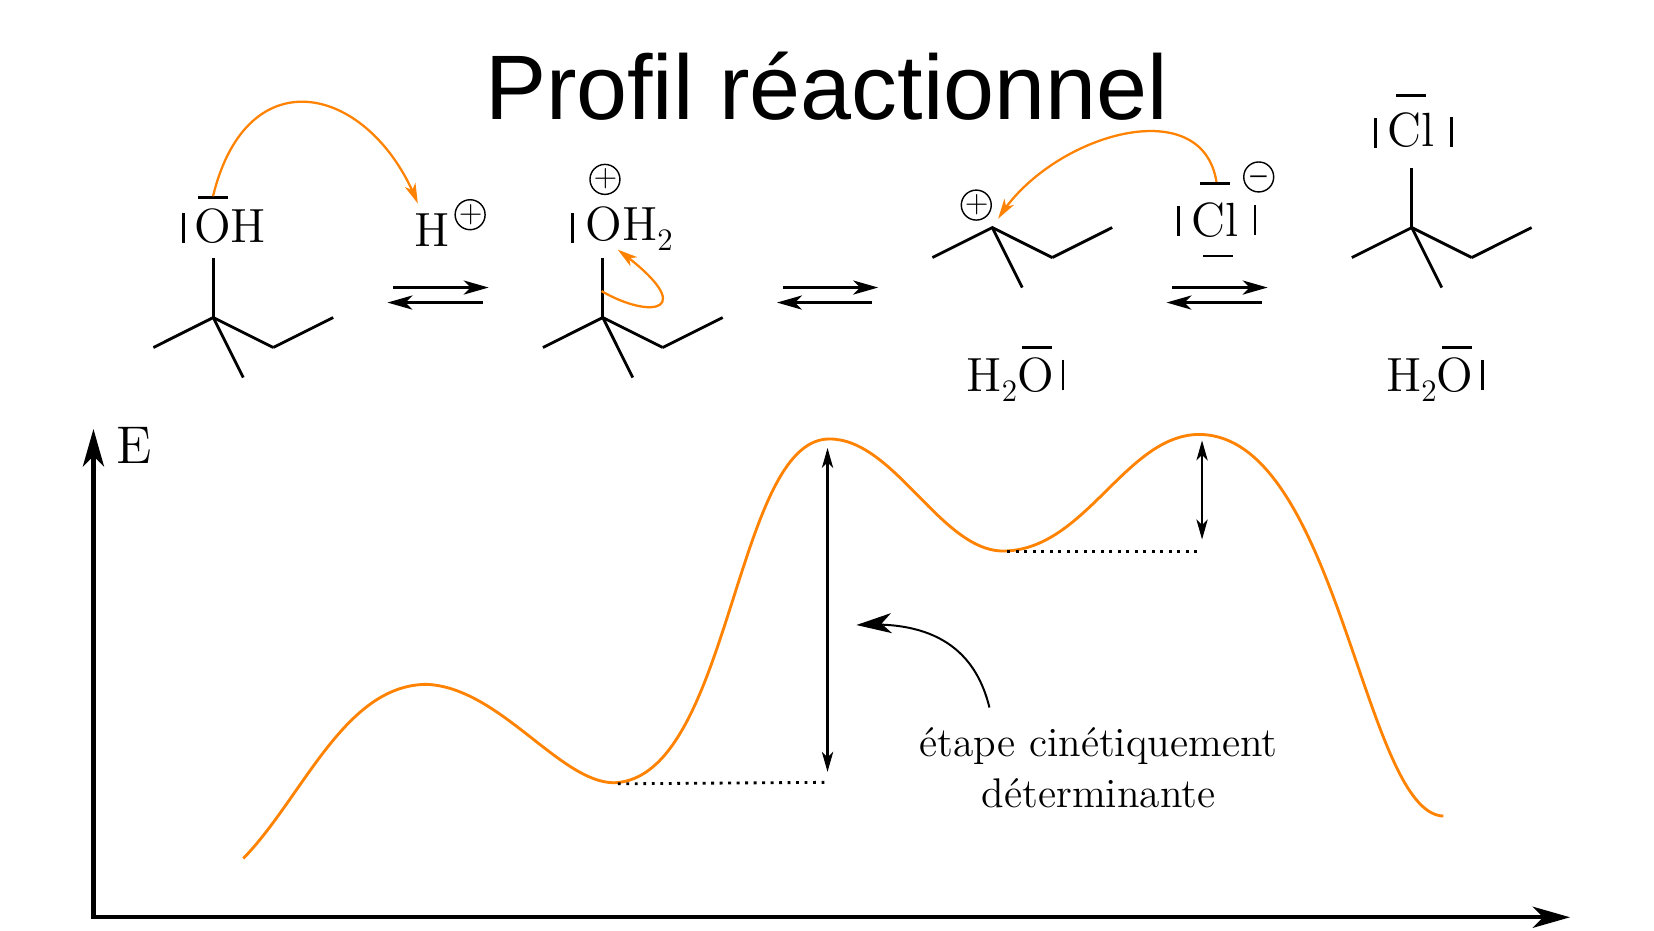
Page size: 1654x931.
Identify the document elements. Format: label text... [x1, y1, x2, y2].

picture [82, 166, 1571, 929]
title Profil réactionnel [82, 10, 1571, 166]
